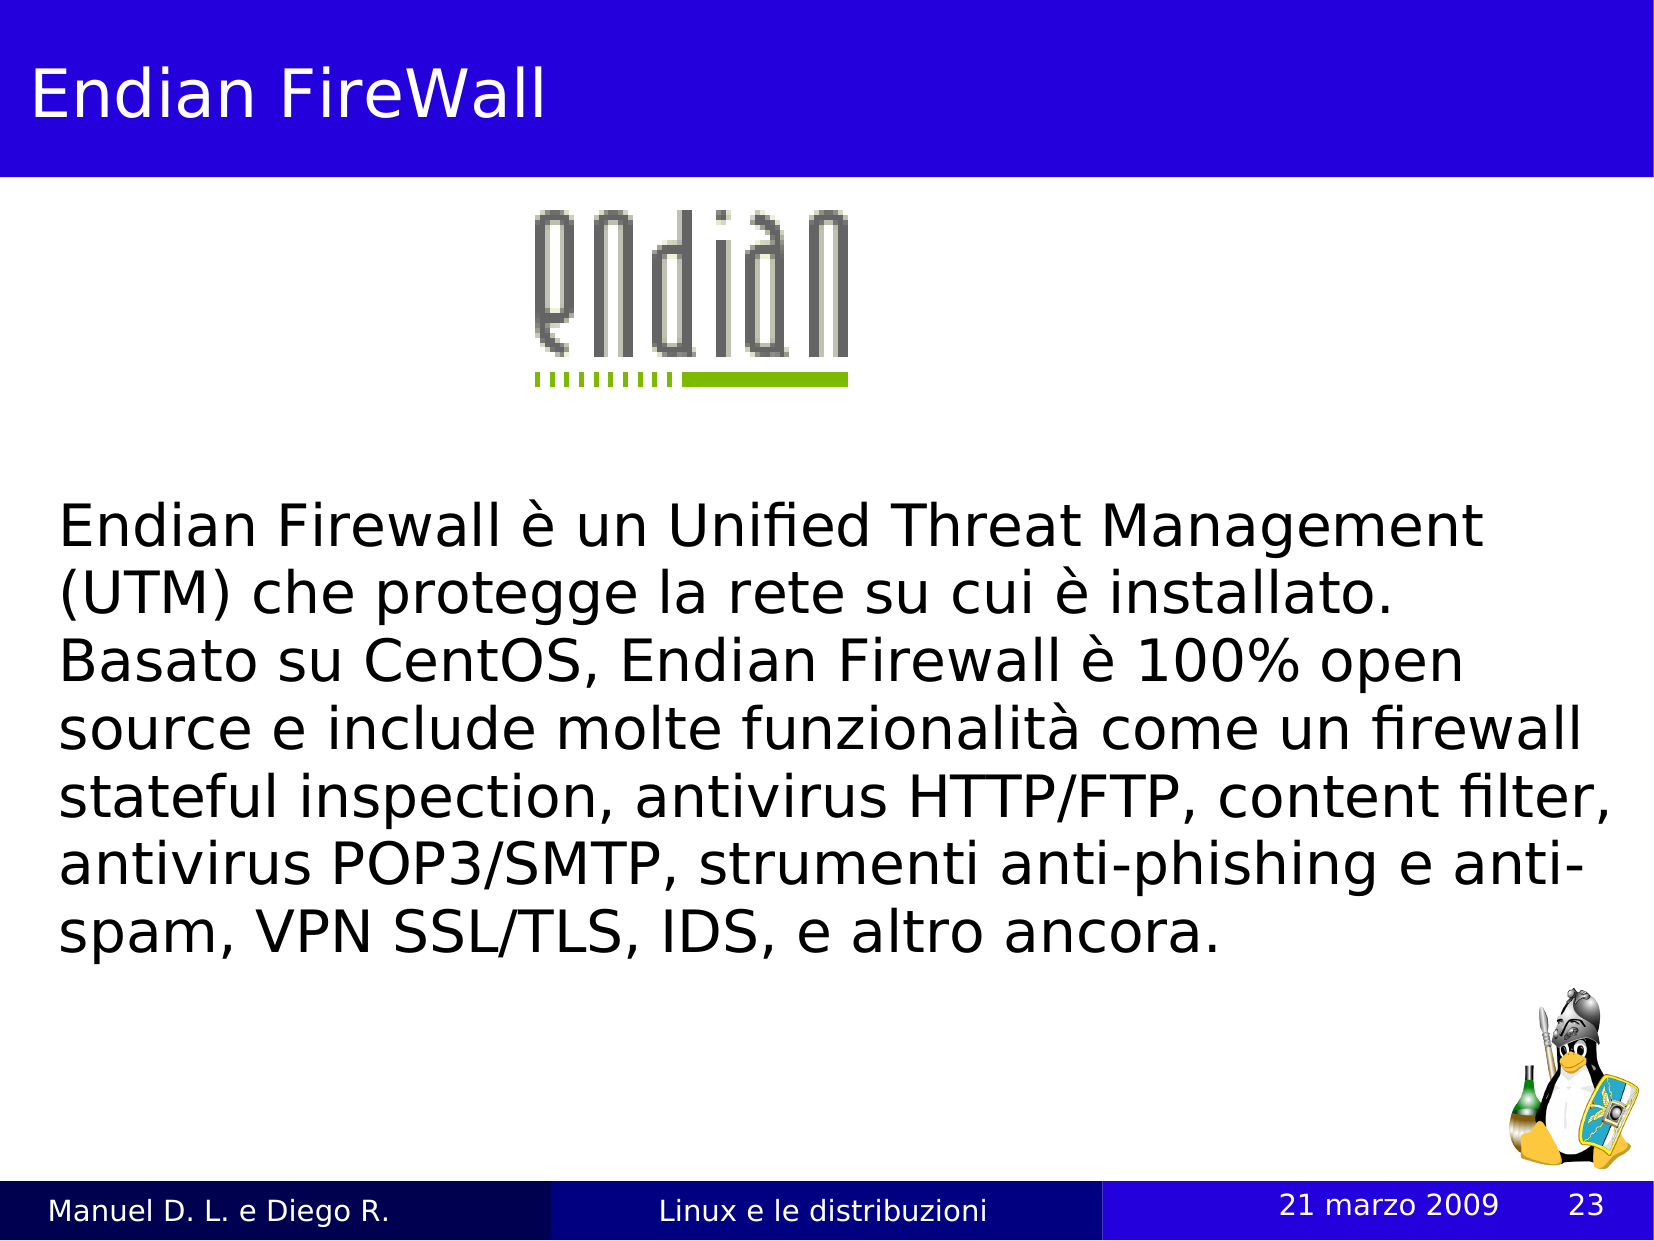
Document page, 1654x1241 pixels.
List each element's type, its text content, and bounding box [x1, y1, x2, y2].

subtitle Endian Firewall è un Unified Threat Management (UTM) che protegge la rete su cui è installato. Basato su CentOS, Endian Firewall è 100% open source e include molte funzionalità come un firewall stateful inspection, antivirus HTTP/FTP, content filter, antivirus POP3/SMTP, strumenti anti-phishing e anti-spam, VPN SSL/TLS, IDS, e altro ancora. [59, 442, 1625, 1016]
picture [472, 206, 912, 392]
title Endian FireWall [29, 0, 1518, 198]
picture [1509, 988, 1639, 1169]
